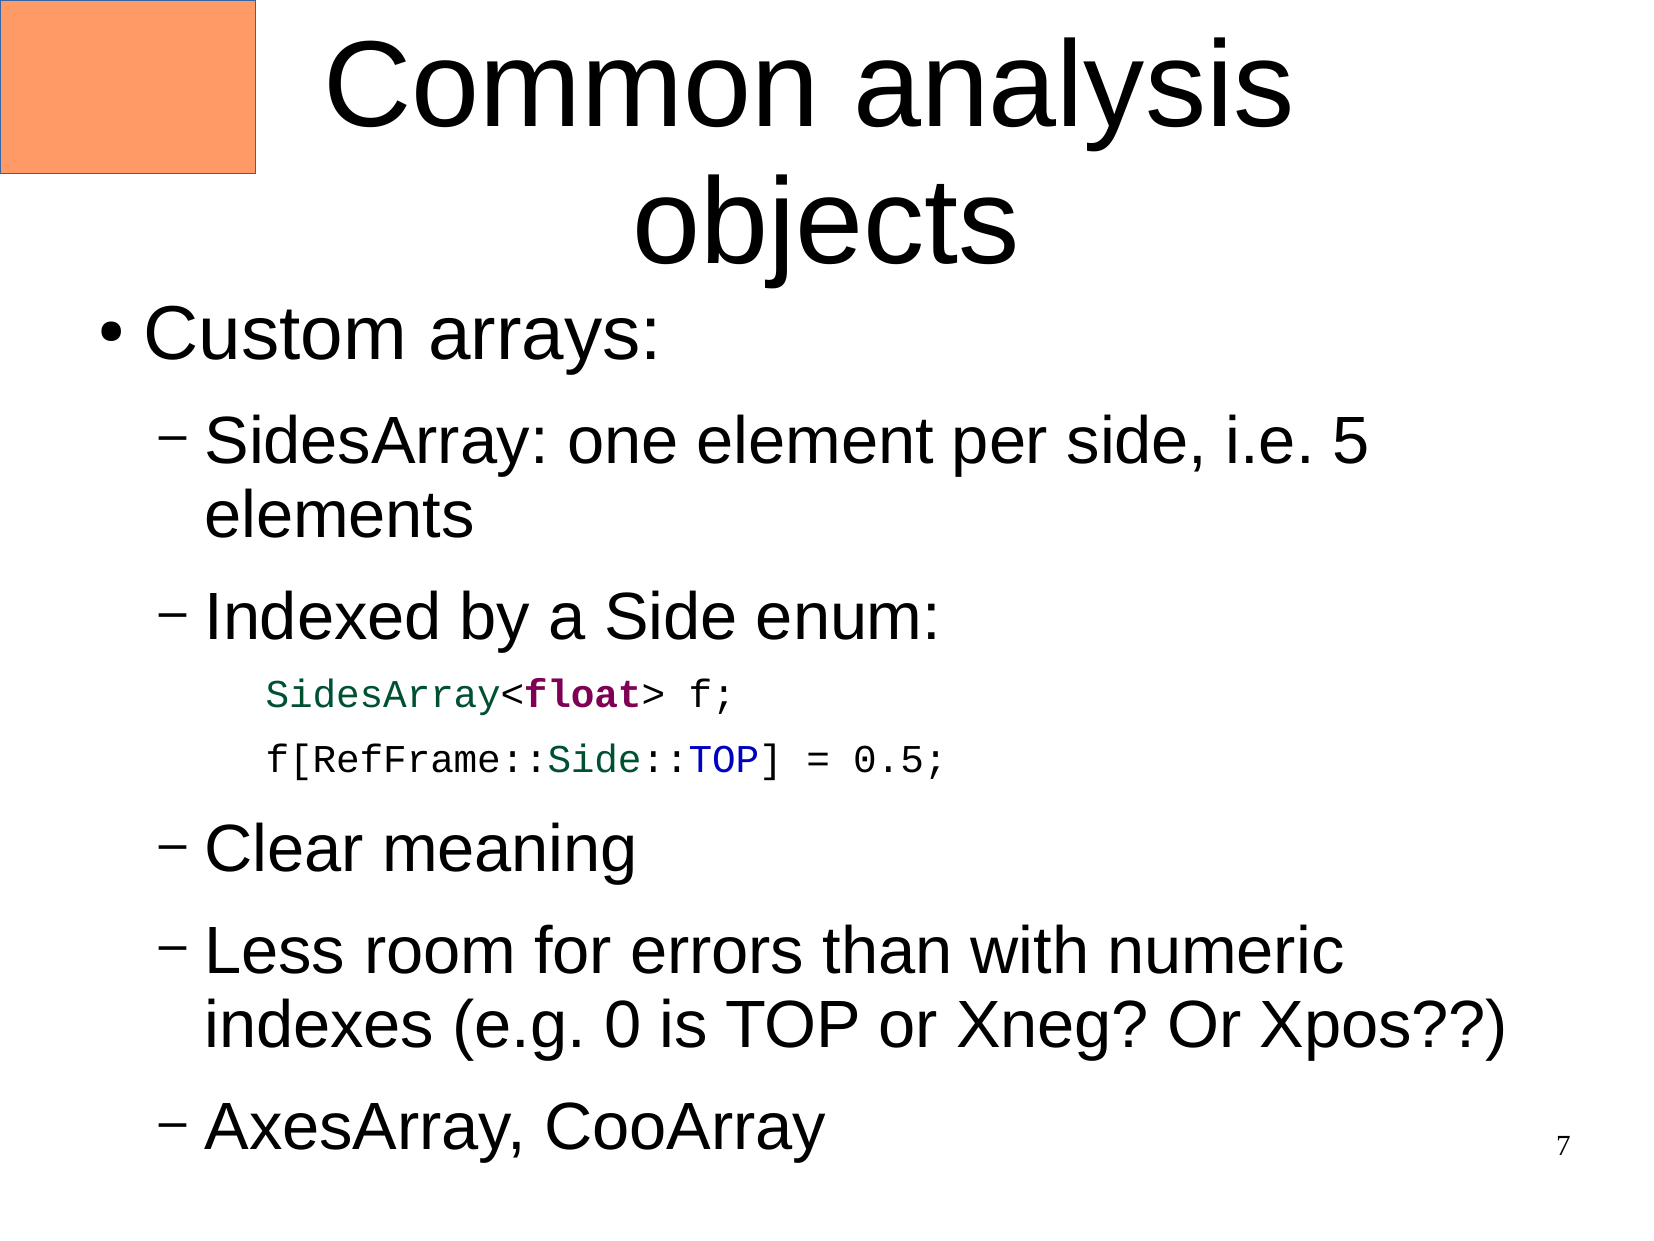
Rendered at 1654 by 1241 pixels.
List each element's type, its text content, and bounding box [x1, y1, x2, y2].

title Common analysis objects [82, 16, 1571, 290]
text_box [0, 0, 256, 174]
list Custom arrays: SidesArray: one element per side, i.e. 5 elements Indexed by a Side enum: SidesArray<float> f; f[RefFrame::Side::TOP] = 0.5; Clear meaning Less room for errors than with numeric indexes (e.g. 0 is TOP or Xneg? Or Xpos??) AxesArray, CooArray [82, 290, 1571, 1171]
